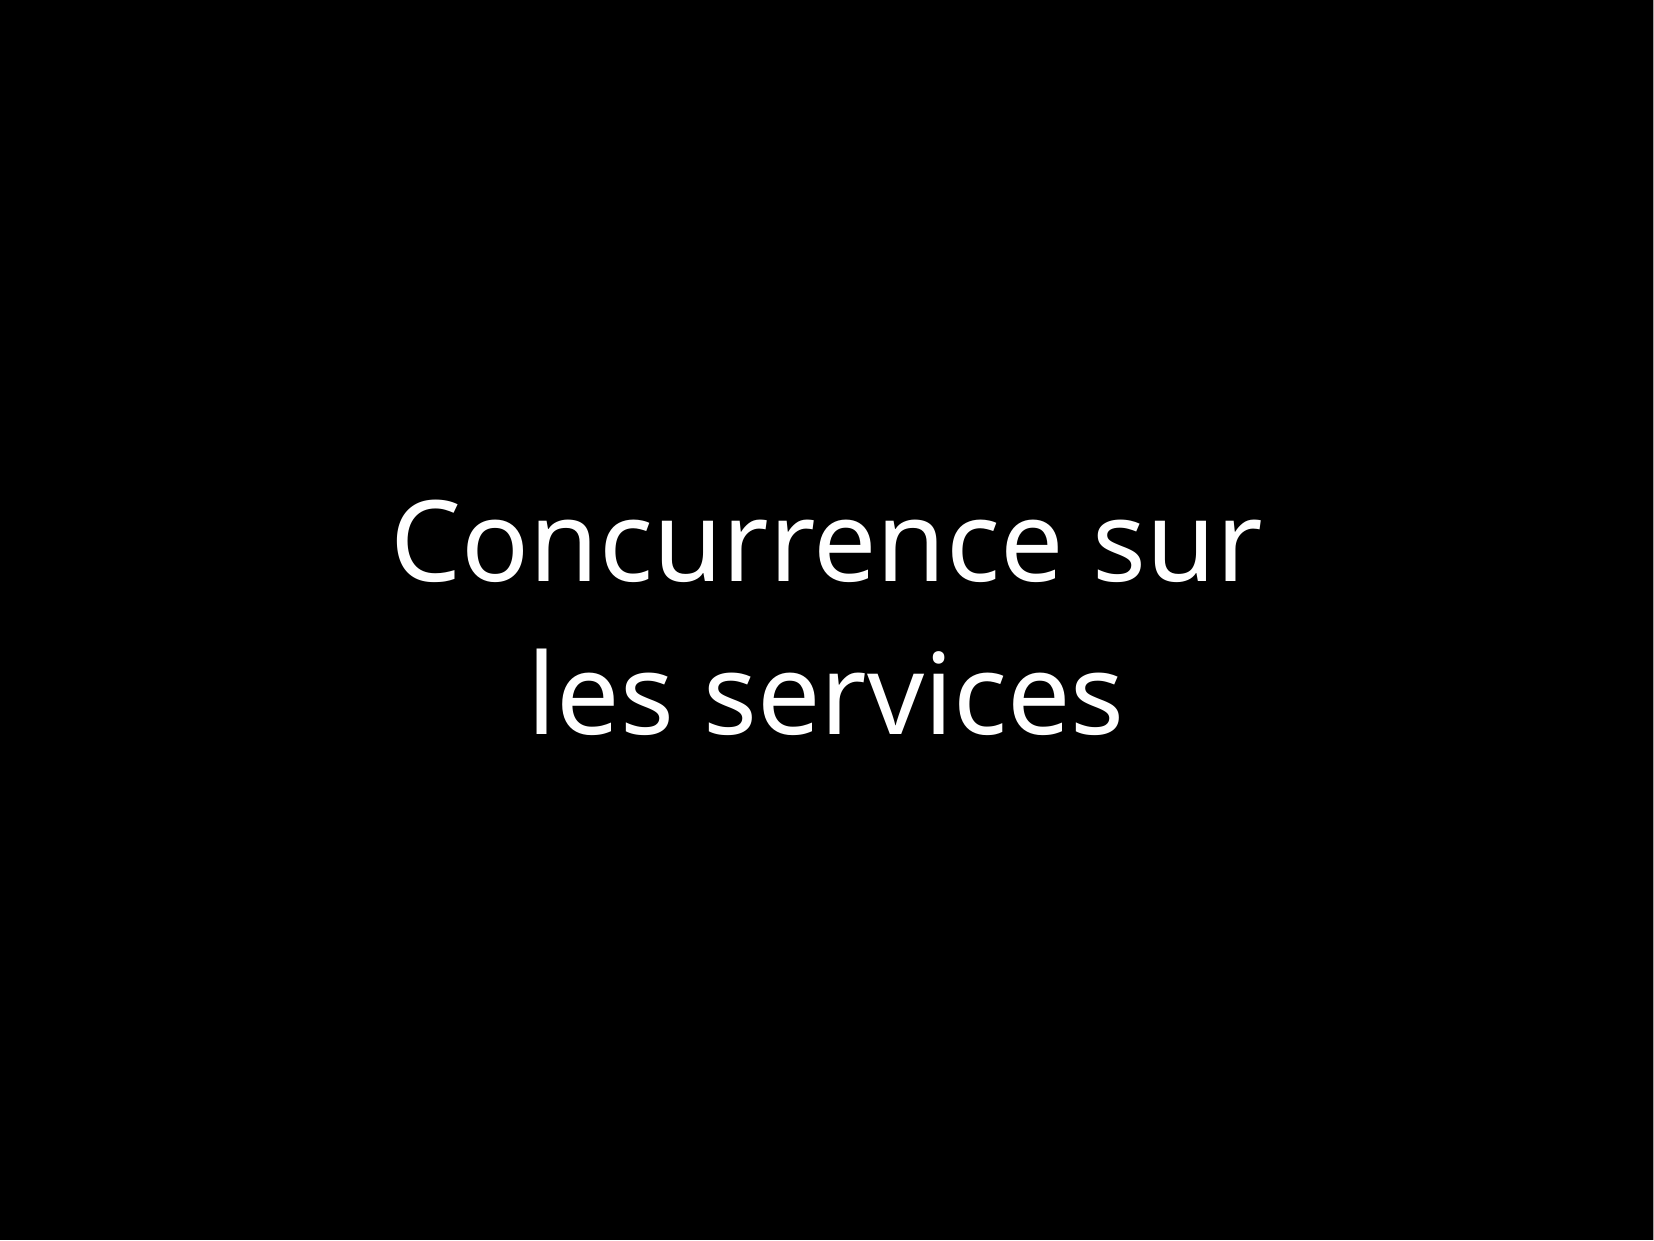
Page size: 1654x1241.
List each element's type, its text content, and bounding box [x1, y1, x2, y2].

title Concurrence sur les services [82, 56, 1571, 1172]
